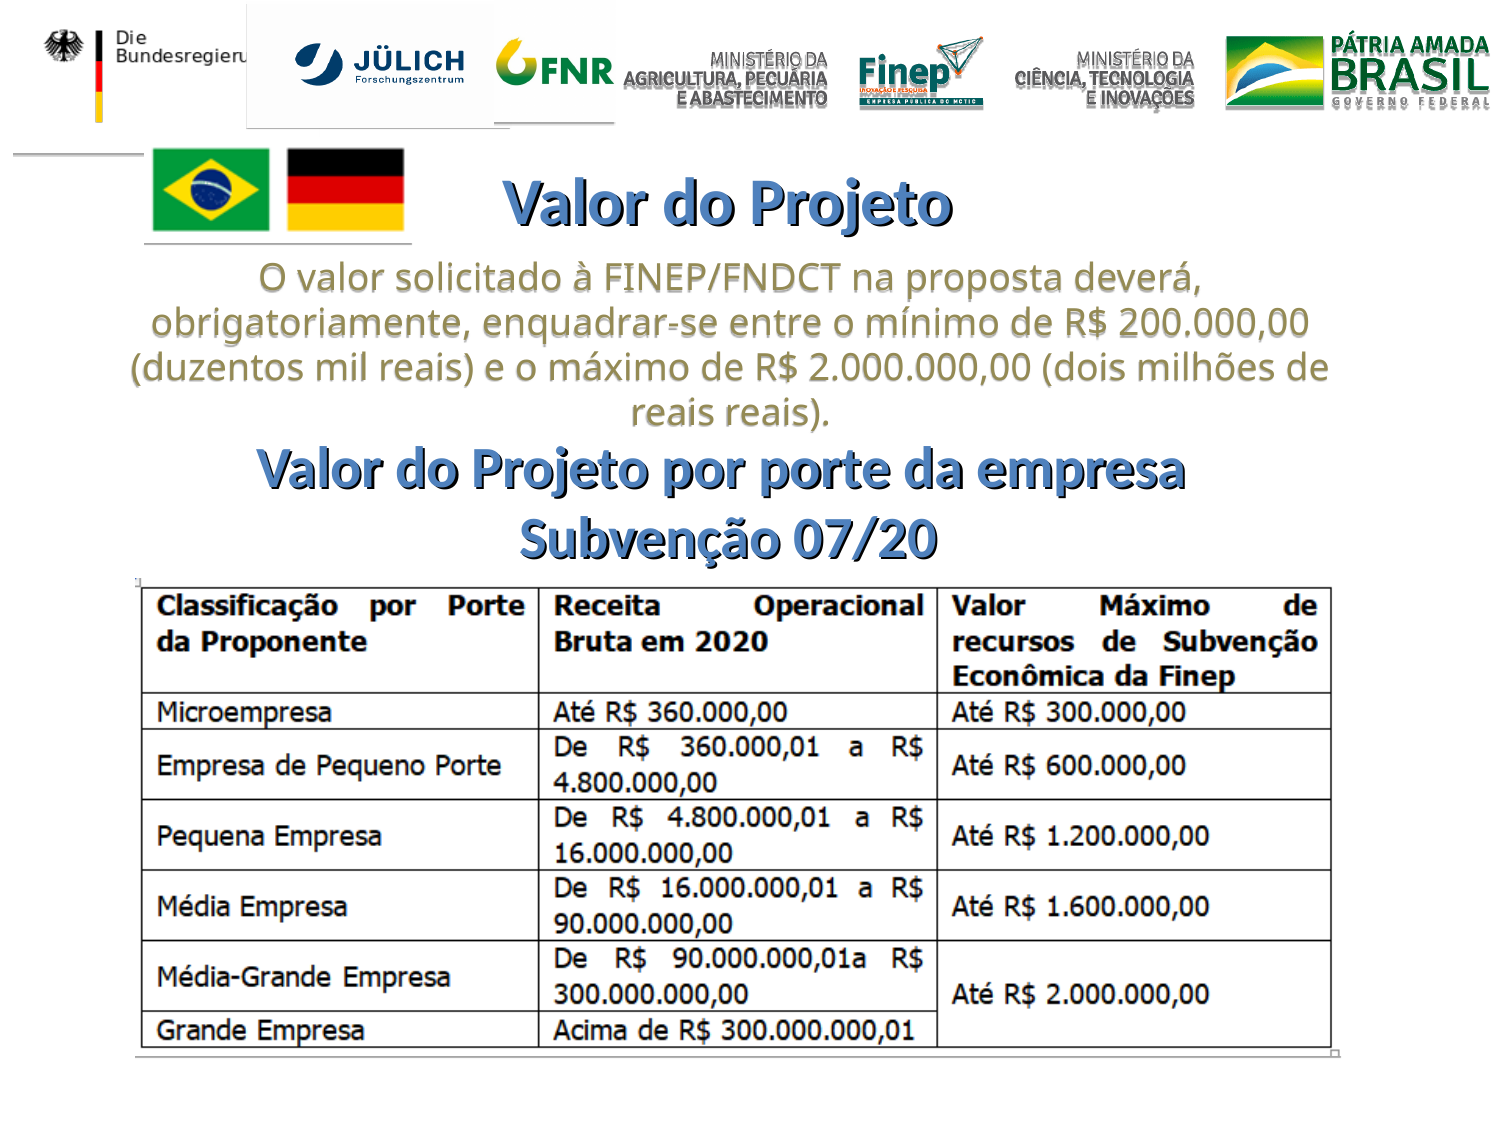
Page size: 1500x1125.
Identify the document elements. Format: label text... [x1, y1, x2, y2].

title O valor solicitado à FINEP/FNDCT na proposta deverá, obrigatoriamente, enquadrar-se entre o mínimo de R$ 200.000,00 (duzentos mil reais) e o máximo de R$ 2.000.000,00 (dois milhões de reais reais). [108, 245, 1354, 420]
text_box Valor do Projeto por porte da empresa Subvenção 07/20 [131, 419, 1324, 577]
picture [135, 578, 1343, 1056]
text_box Valor do Projeto [414, 150, 1120, 241]
picture [13, 0, 1500, 243]
